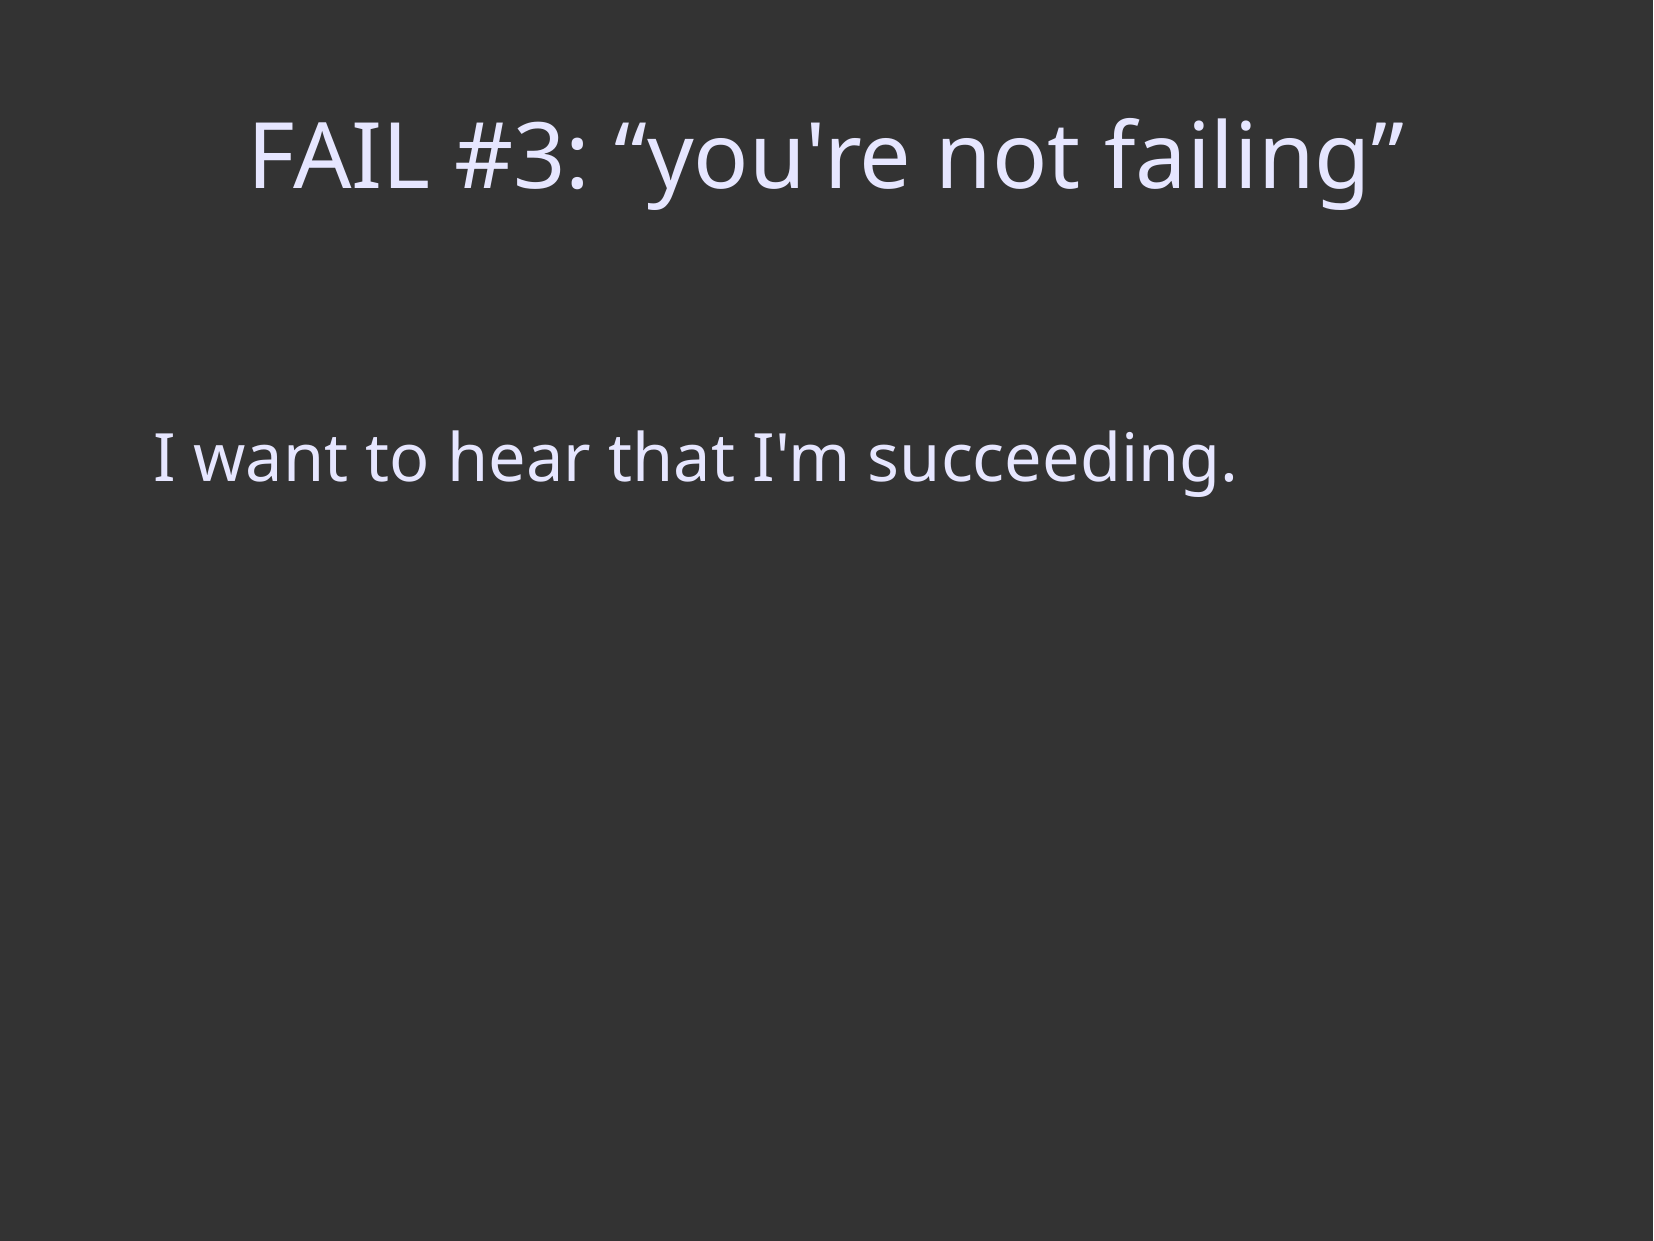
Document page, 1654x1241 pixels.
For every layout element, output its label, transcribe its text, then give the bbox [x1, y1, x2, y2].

title FAIL #3: “you're not failing” [82, 27, 1571, 279]
list I want to hear that I'm succeeding. [82, 290, 1571, 1109]
